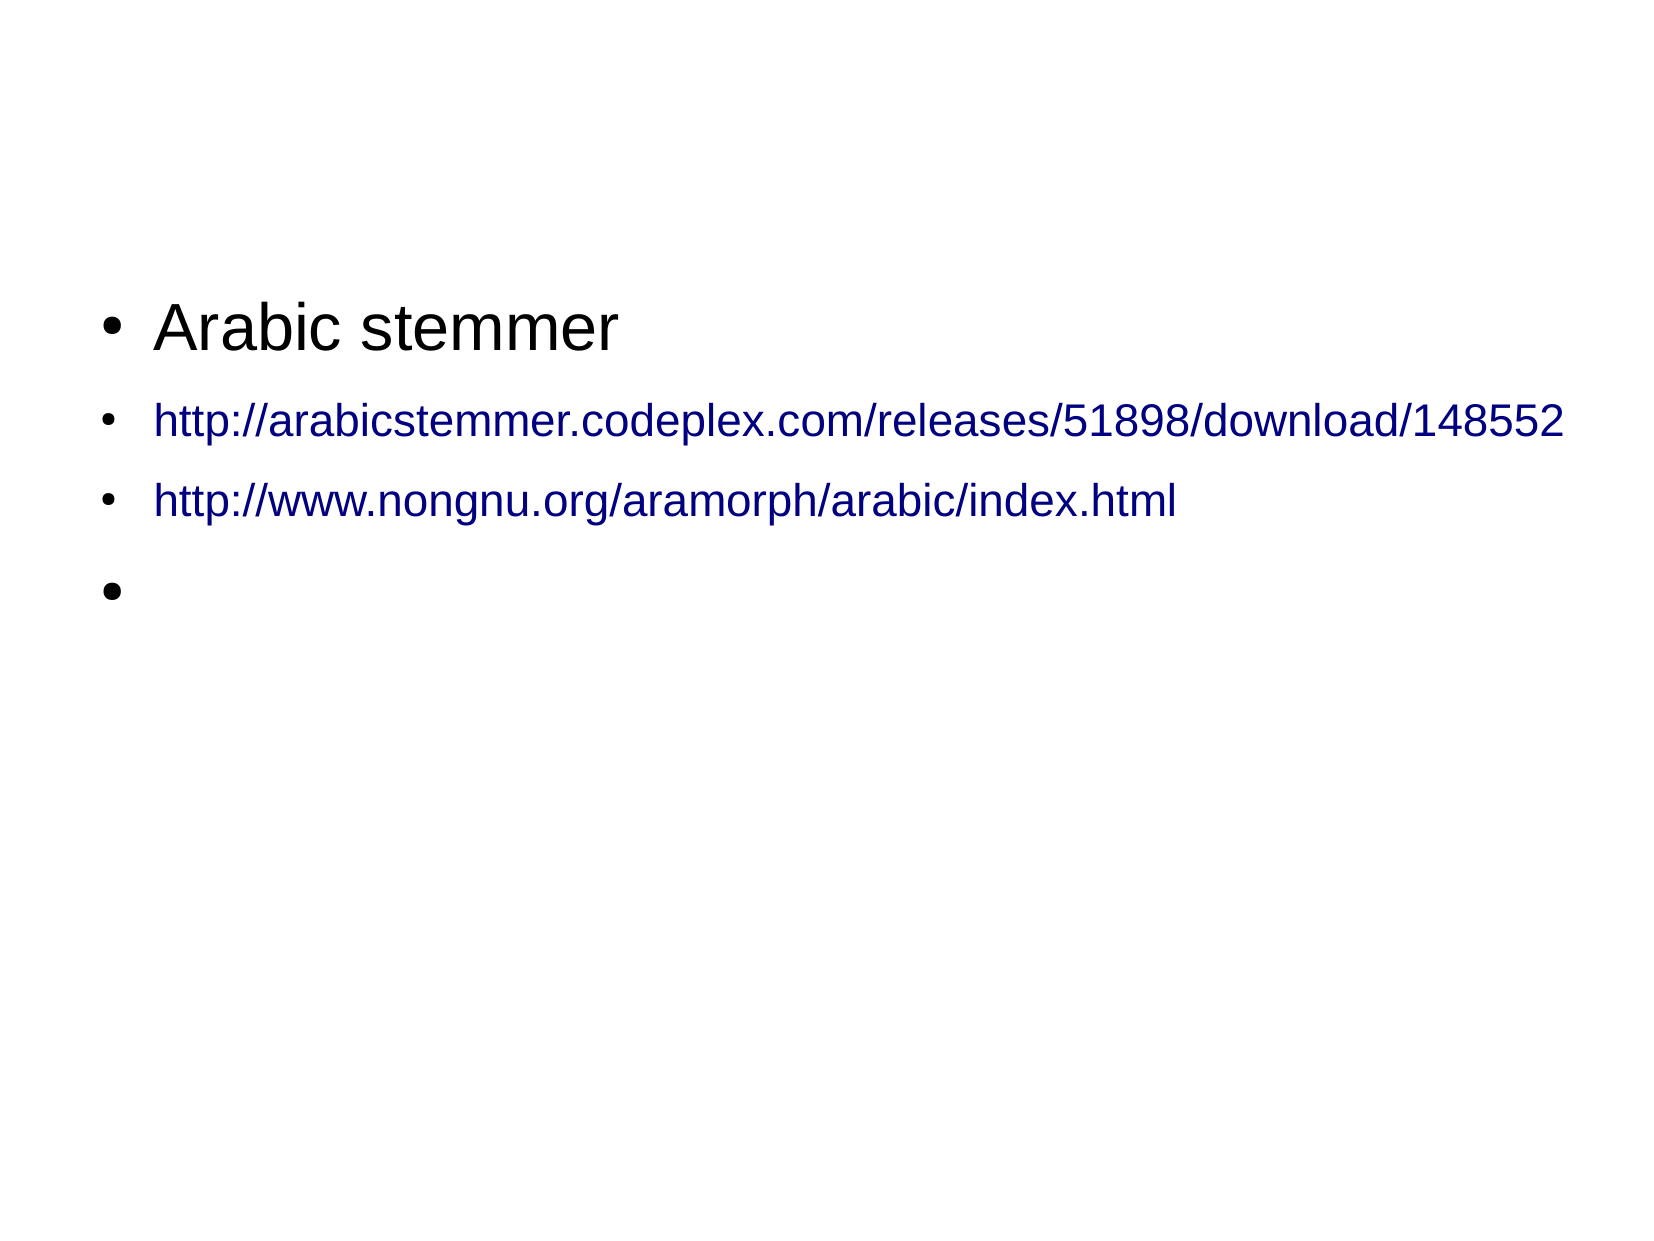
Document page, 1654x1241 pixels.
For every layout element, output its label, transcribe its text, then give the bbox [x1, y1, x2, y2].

list Arabic stemmer http://arabicstemmer.codeplex.com/releases/51898/download/148552 http://www.nongnu.org/aramorph/arabic/index.html [82, 290, 1571, 1094]
